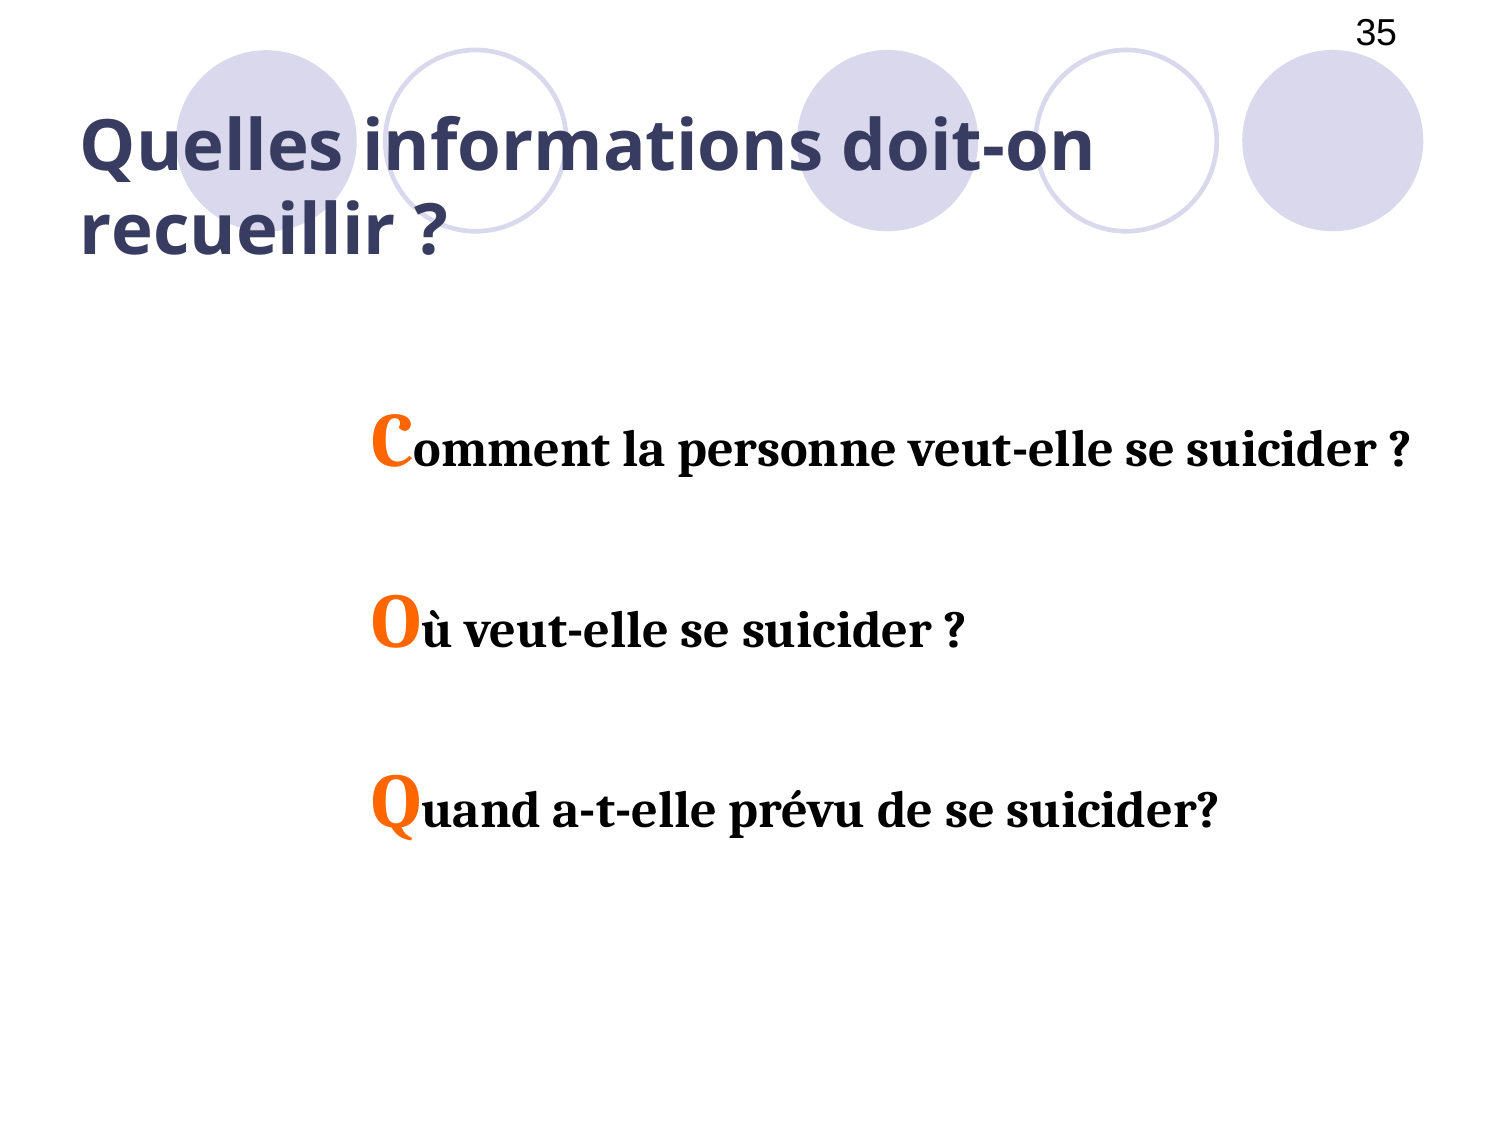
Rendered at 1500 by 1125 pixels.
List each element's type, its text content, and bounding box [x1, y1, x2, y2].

list Comment la personne veut-elle se suicider ? Où veut-elle se suicider ? Quand a-t-elle prévu de se suicider? [159, 381, 1435, 1125]
title Quelles informations doit-on recueillir ? [64, 90, 1424, 279]
